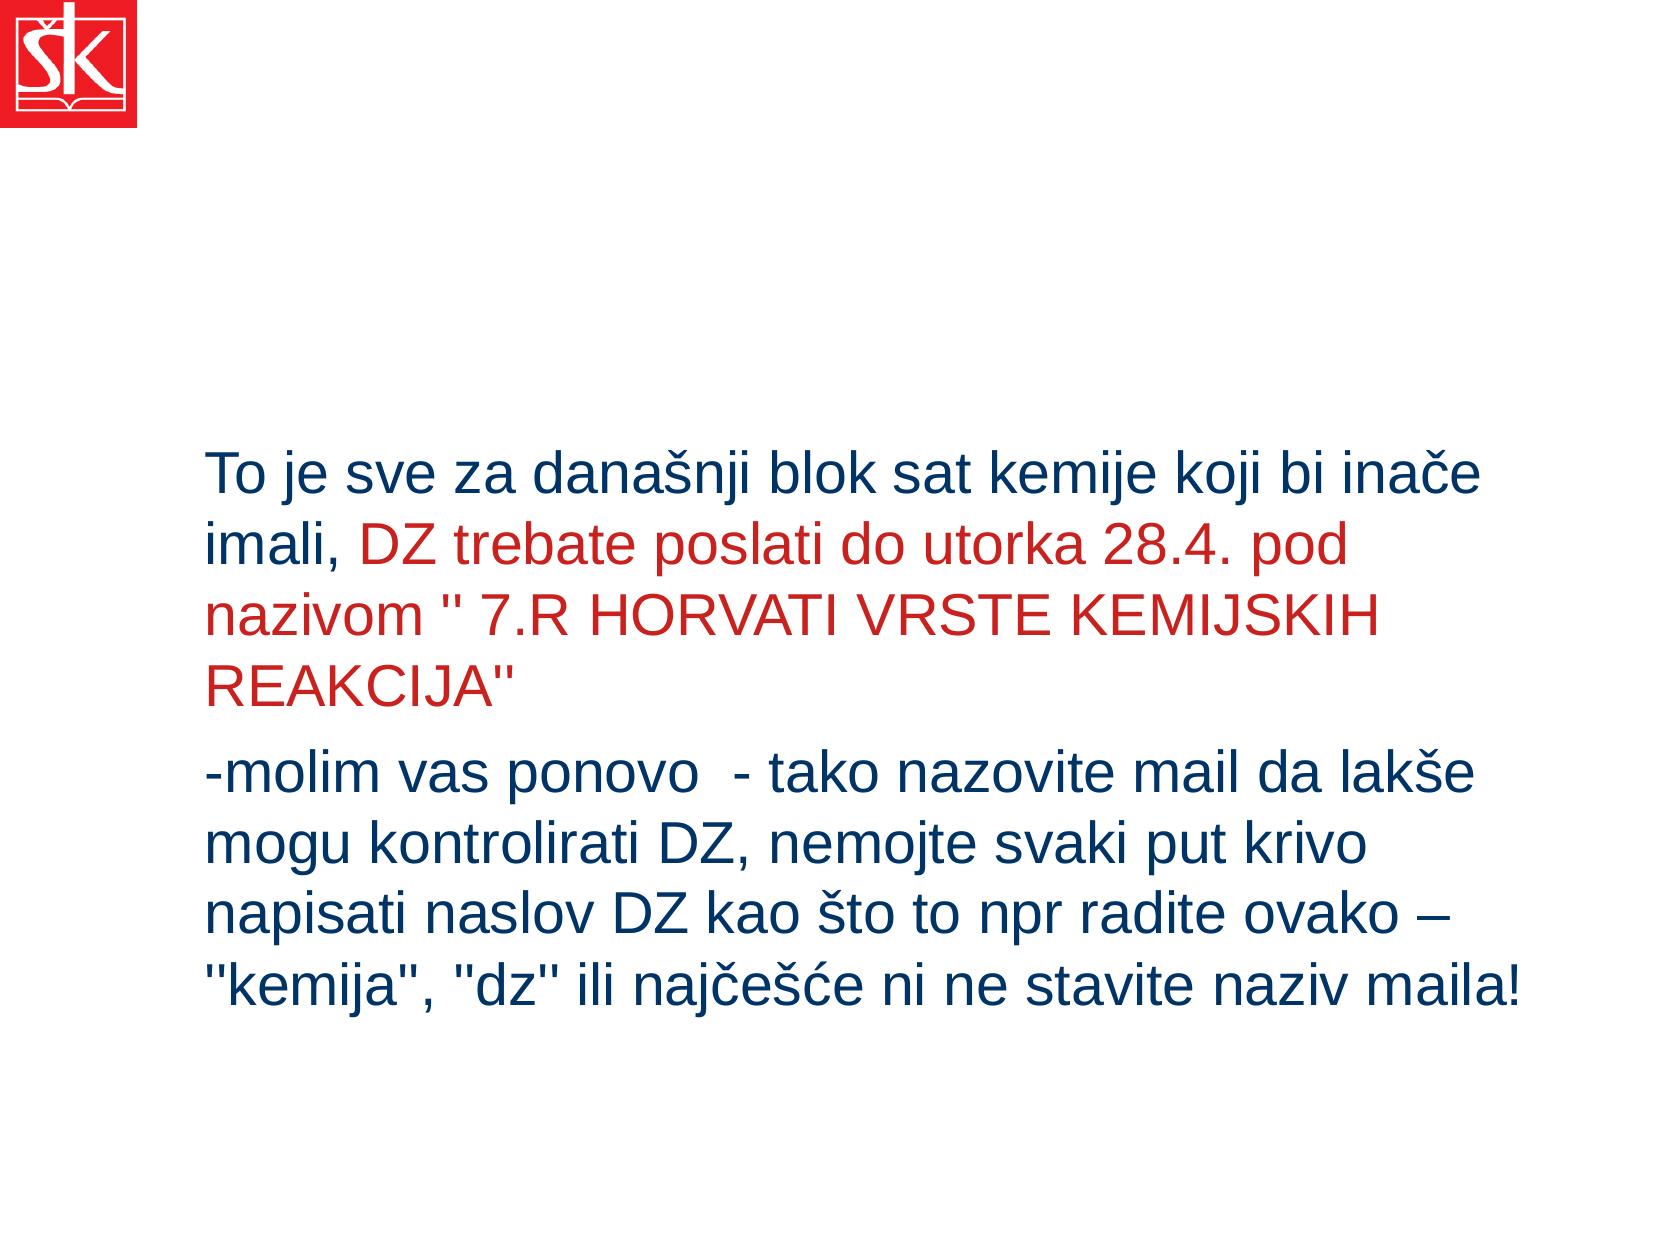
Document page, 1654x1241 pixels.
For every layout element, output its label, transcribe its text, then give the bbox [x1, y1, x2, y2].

list To je sve za današnji blok sat kemije koji bi inače imali, DZ trebate poslati do utorka 28.4. pod nazivom '' 7.R HORVATI VRSTE KEMIJSKIH REAKCIJA'' -molim vas ponovo - tako nazovite mail da lakše mogu kontrolirati DZ, nemojte svaki put krivo napisati naslov DZ kao što to npr radite ovako – ''kemija'', ''dz'' ili najčešće ni ne stavite naziv maila! [151, 426, 1543, 1101]
picture [0, 0, 137, 128]
